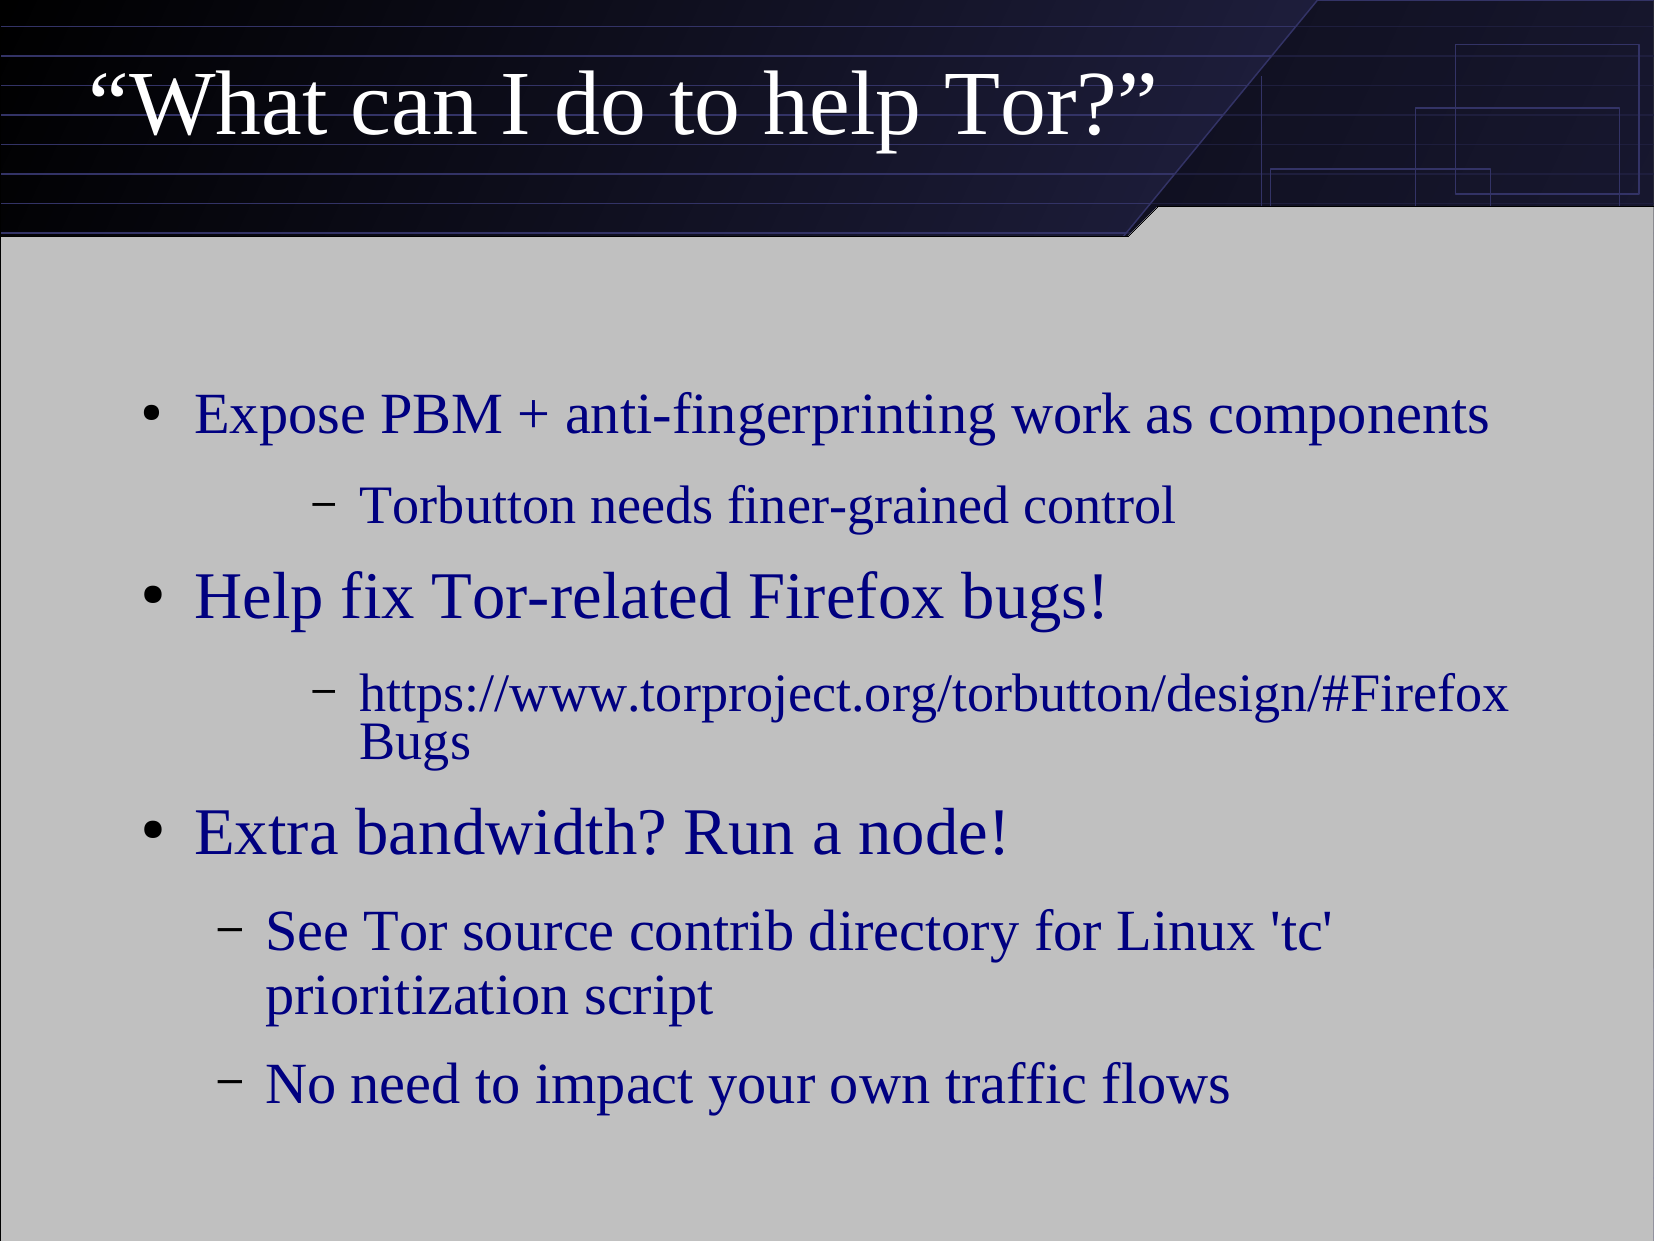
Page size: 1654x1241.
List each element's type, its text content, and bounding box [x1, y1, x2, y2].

title “What can I do to help Tor?” [88, 0, 1501, 207]
list Expose PBM + anti-fingerprinting work as components Torbutton needs finer-grained control Help fix Tor-related Firefox bugs! https://www.torproject.org/torbutton/design/#FirefoxBugs Extra bandwidth? Run a node! See Tor source contrib directory for Linux 'tc' prioritization script No need to impact your own traffic flows [123, 381, 1536, 1068]
